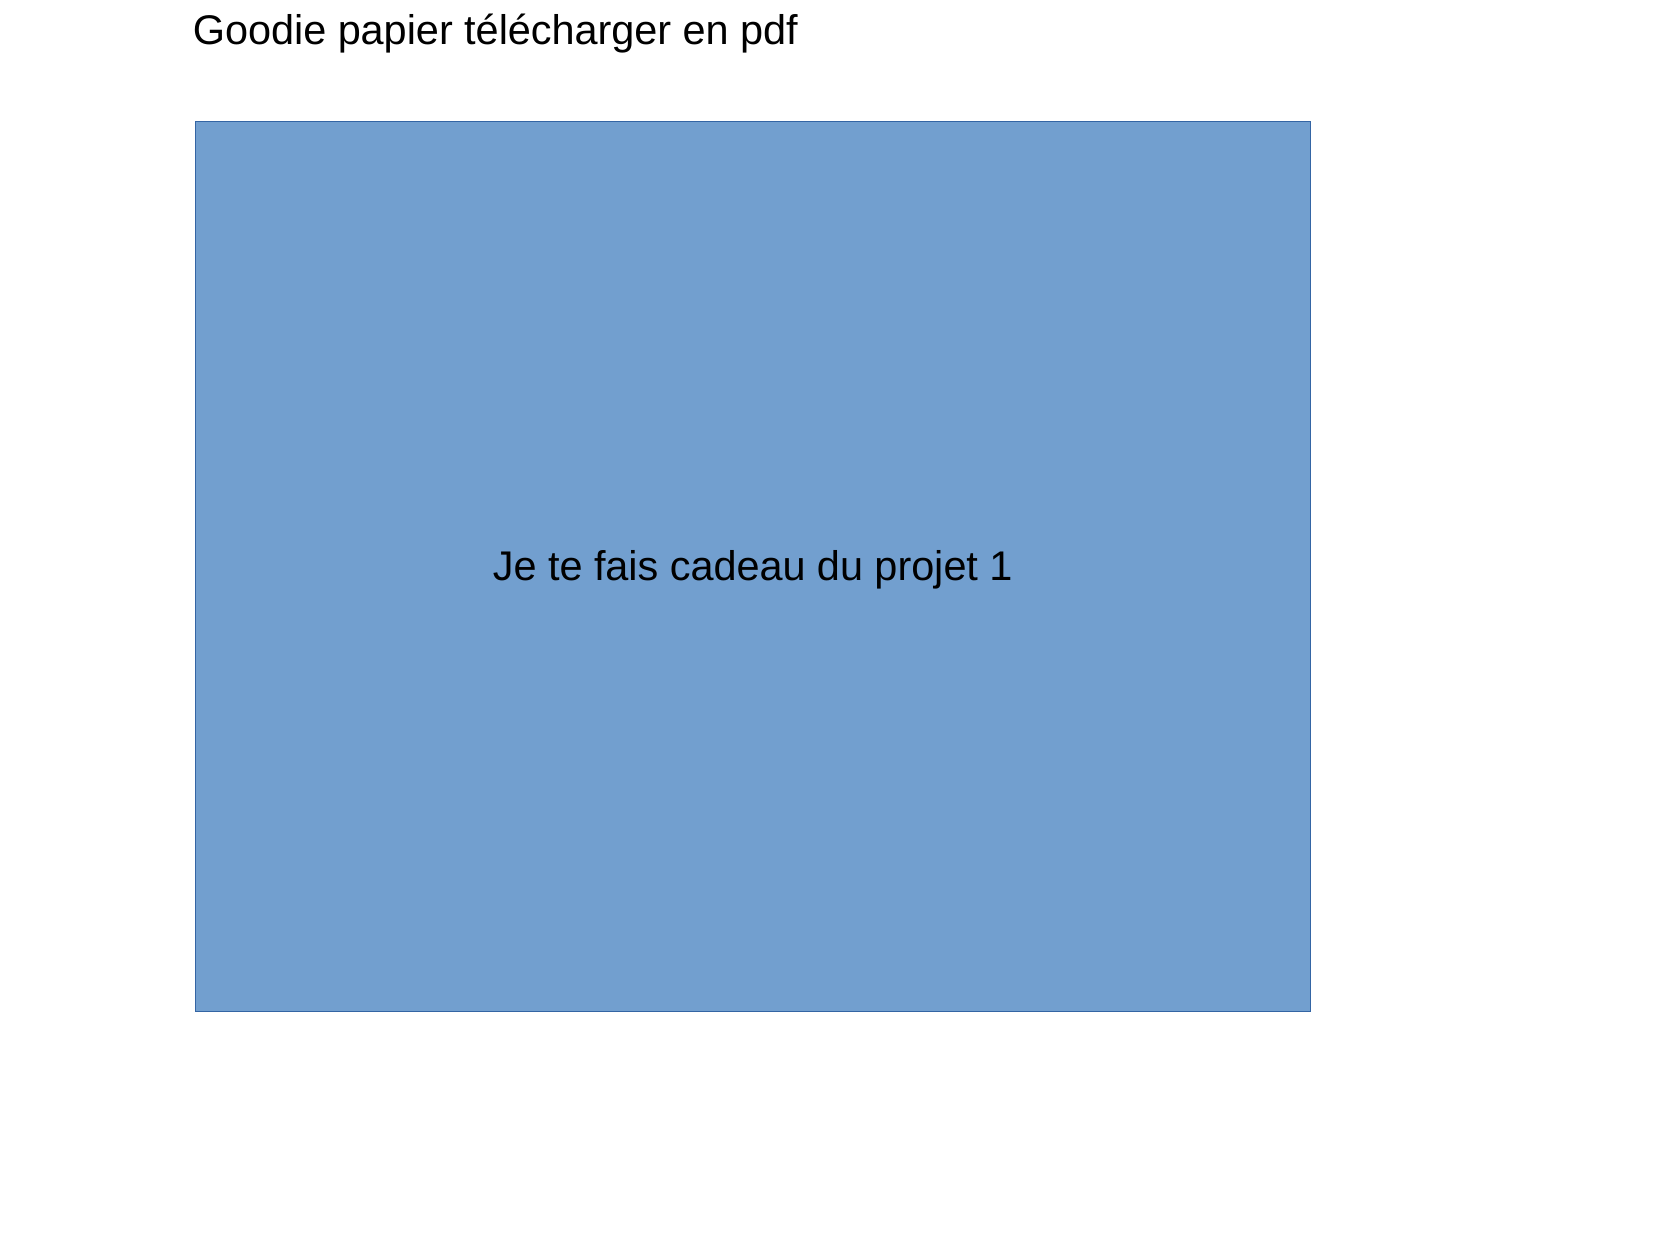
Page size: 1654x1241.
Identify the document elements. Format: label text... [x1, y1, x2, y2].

text_box Goodie papier télécharger en pdf [178, 0, 1024, 98]
text_box Je te fais cadeau du projet 1 [195, 121, 1311, 1012]
